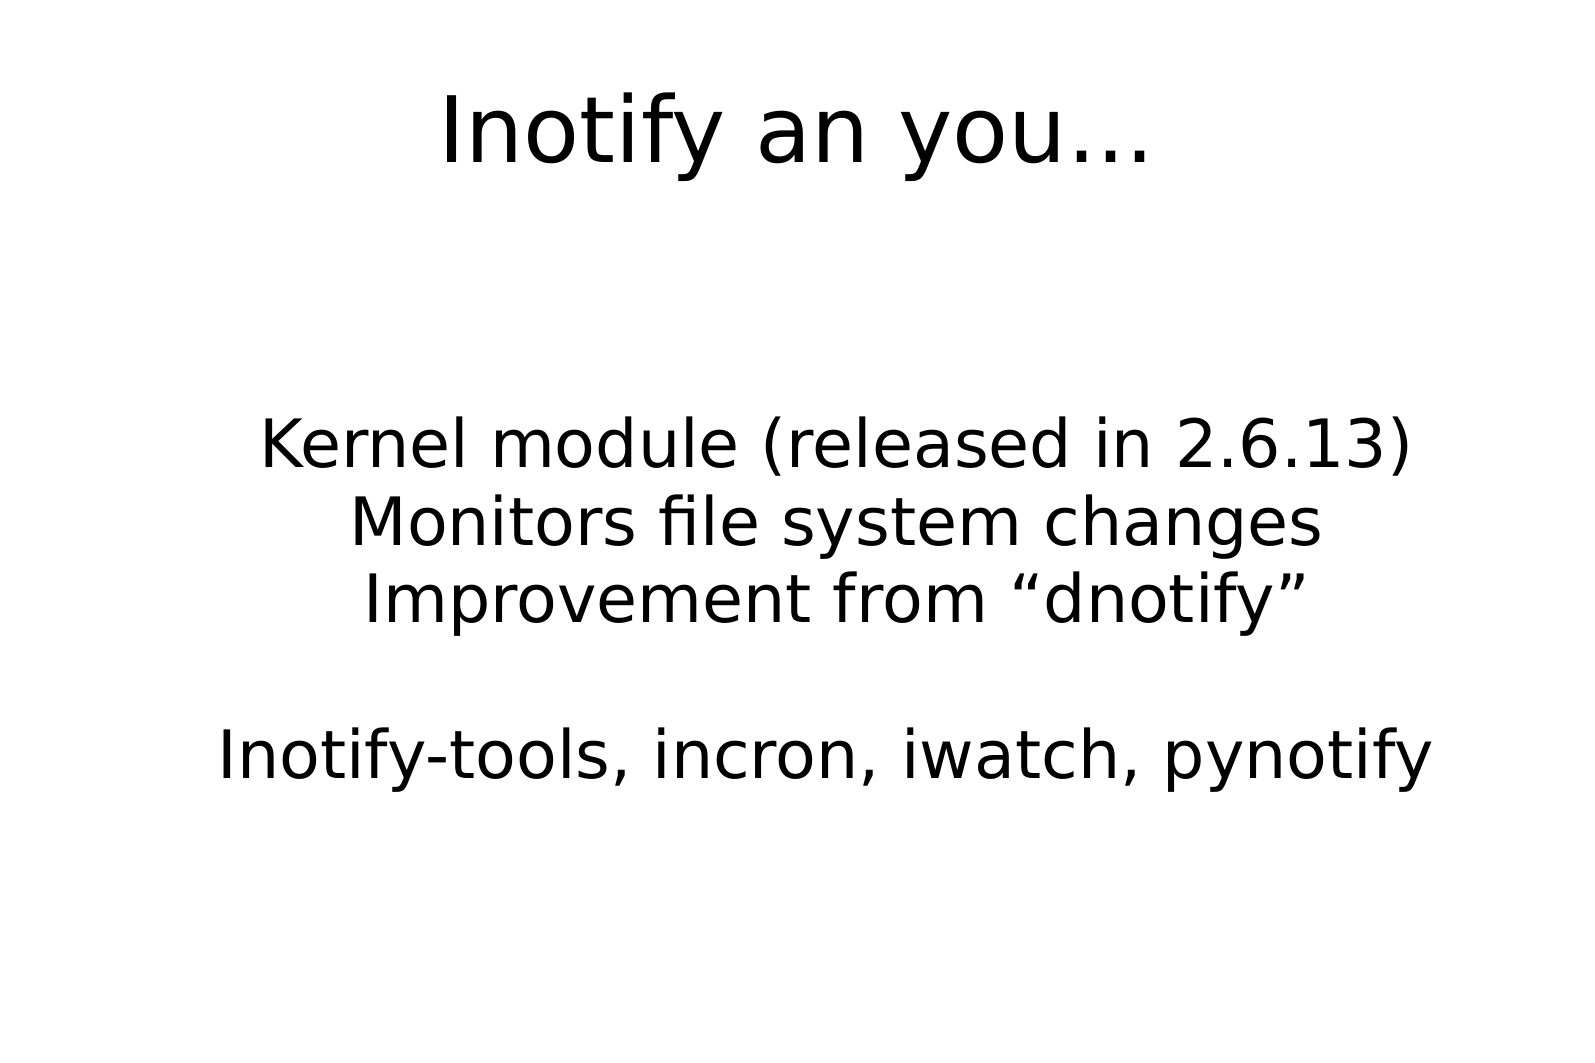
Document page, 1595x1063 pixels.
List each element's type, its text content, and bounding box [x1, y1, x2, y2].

subtitle Kernel module (released in 2.6.13) Monitors file system changes Improvement from “dnotify” Inotify-tools, incron, iwatch, pynotify [79, 256, 1595, 943]
title Inotify an you... [79, 49, 1515, 213]
